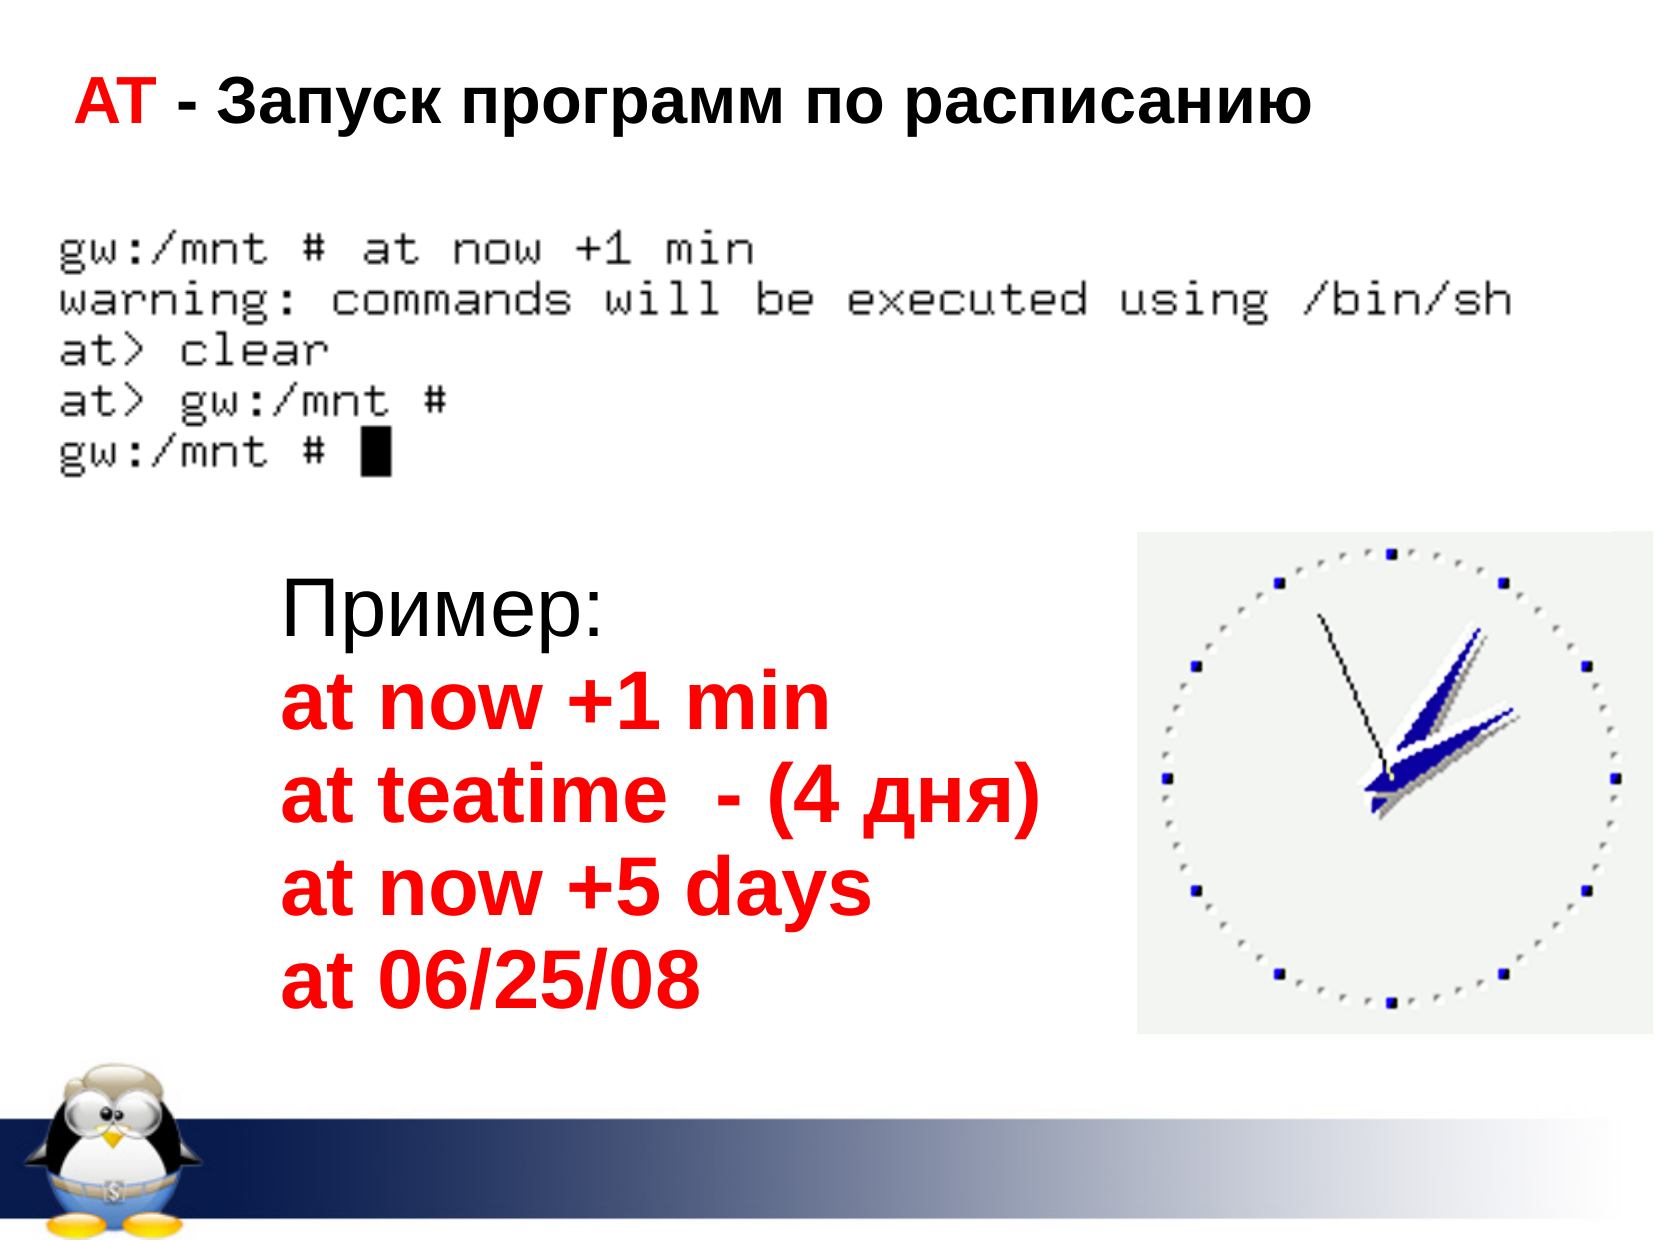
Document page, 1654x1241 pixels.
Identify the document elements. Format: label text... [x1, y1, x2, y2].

picture [59, 221, 1654, 1034]
text_box AT - Запуск программ по расписанию [59, 56, 1329, 221]
picture [0, 1057, 1654, 1241]
text_box Пример: at now +1 min at teatime - (4 дня) at now +5 days at 06/25/08 [265, 553, 1059, 1034]
